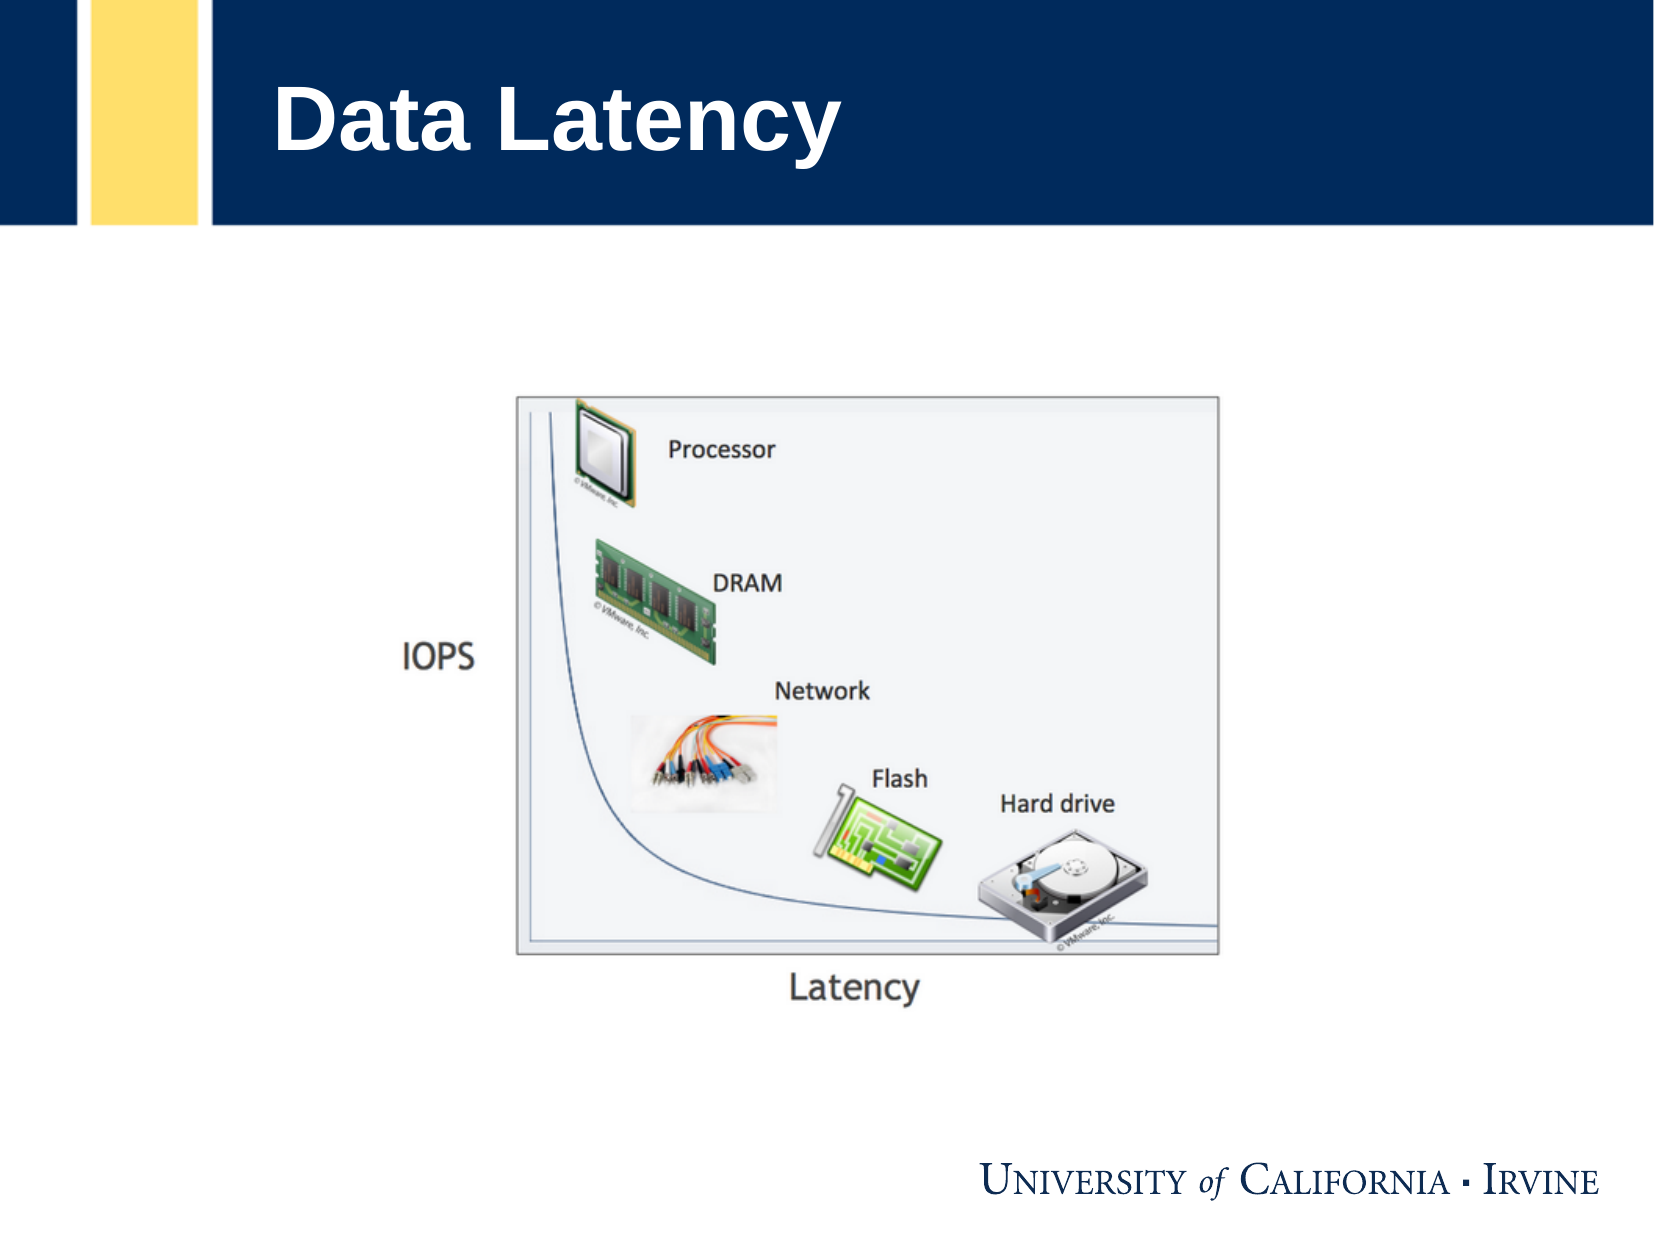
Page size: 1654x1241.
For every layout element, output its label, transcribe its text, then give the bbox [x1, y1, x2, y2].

title Data Latency [257, 0, 1654, 228]
picture [0, 0, 1654, 1241]
